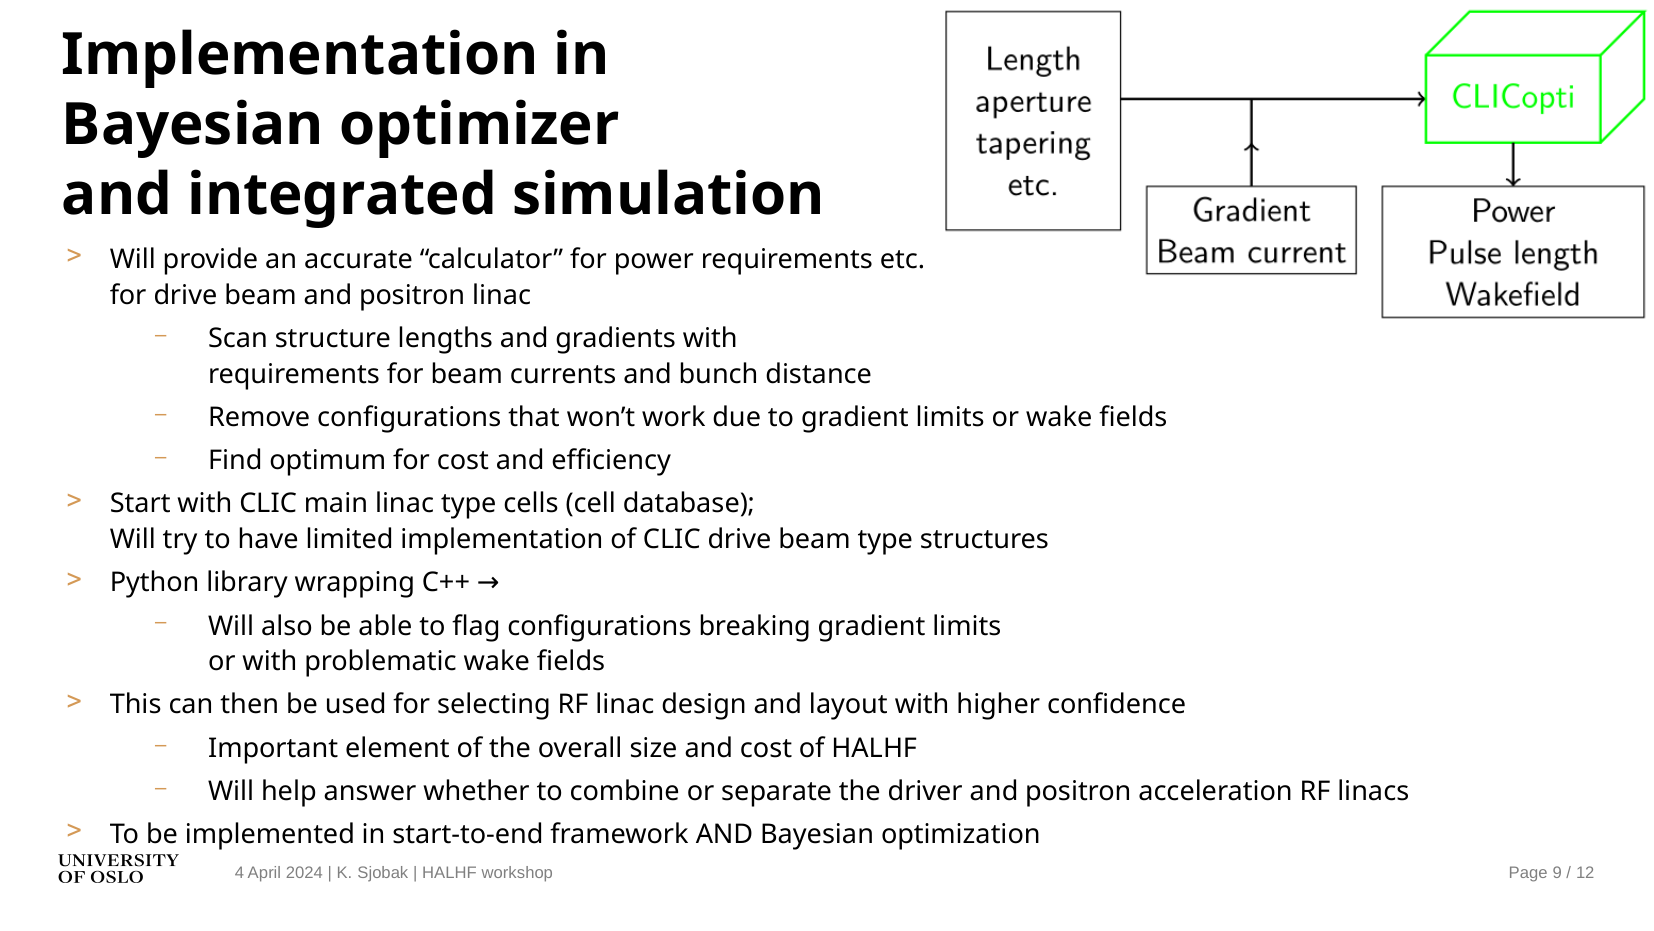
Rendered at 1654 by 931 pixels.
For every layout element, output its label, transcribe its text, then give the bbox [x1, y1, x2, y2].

text_box Implementation in Bayesian optimizer and integrated simulation [53, 7, 1576, 121]
text_box Will provide an accurate “calculator” for power requirements etc. for drive beam and positron linac Scan structure lengths and gradients with requirements for beam currents and bunch distance Remove configurations that won’t work due to gradient limits or wake fields Find optimum for cost and efficiency Start with CLIC main linac type cells (cell database); Will try to have limited implementation of CLIC drive beam type structures Python library wrapping C++ → Will also be able to flag configurations breaking gradient limits or with problematic wake fields This can then be used for selecting RF linac design and layout with higher confidence Important element of the overall size and cost of HALHF Will help answer whether to combine or separate the driver and positron acceleration RF linacs To be implemented in start-to-end framework AND Bayesian optimization [58, 229, 1613, 901]
picture [937, 0, 1654, 338]
